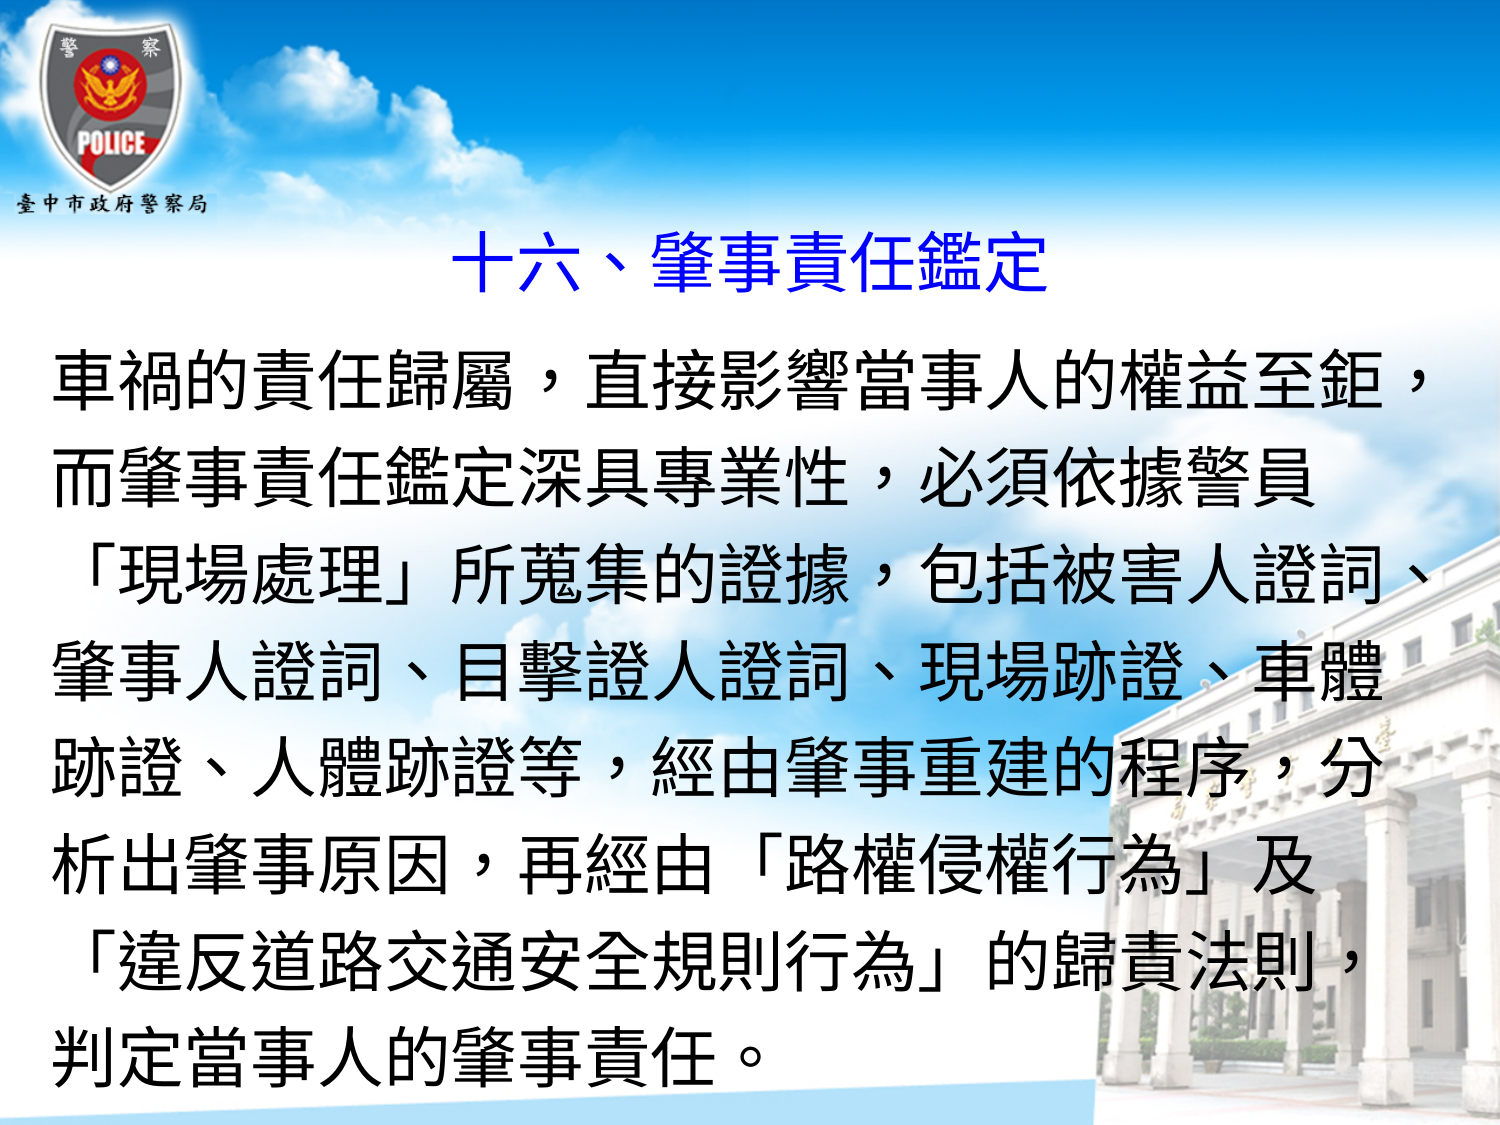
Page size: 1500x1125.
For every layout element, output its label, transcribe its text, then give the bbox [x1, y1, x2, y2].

list 車禍的責任歸屬，直接影響當事人的權益至鉅， 而肇事責任鑑定深具專業性，必須依據警員 「現場處理」所蒐集的證據，包括被害人證詞、 肇事人證詞、目擊證人證詞、現場跡證、車體 跡證、人體跡證等，經由肇事重建的程序，分 析出肇事原因，再經由「路權侵權行為」及 「違反道路交通安全規則行為」的歸責法則， 判定當事人的肇事責任。 [35, 331, 1429, 1125]
picture [0, 321, 1500, 1125]
title 十六、肇事責任鑑定 [0, 200, 1500, 321]
picture [0, 0, 1500, 200]
